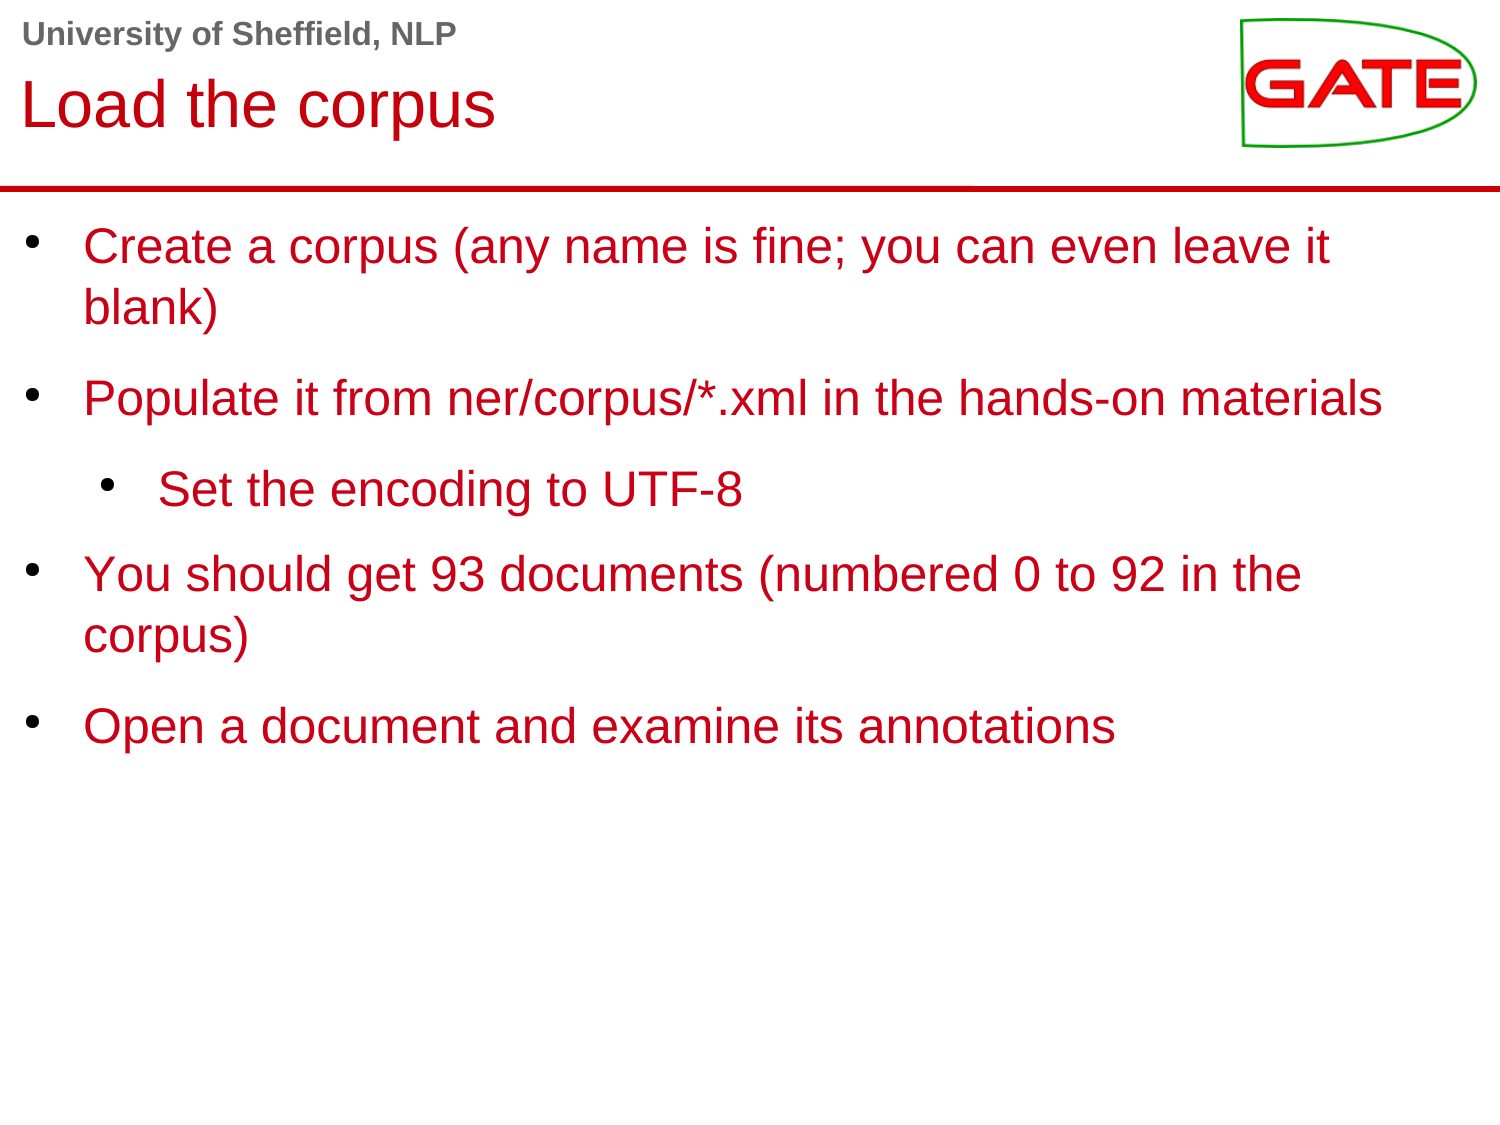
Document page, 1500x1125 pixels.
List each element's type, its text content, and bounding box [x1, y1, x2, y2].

picture [1240, 18, 1477, 148]
title Load the corpus [41, 28, 1390, 245]
list Create a corpus (any name is fine; you can even leave it blank) Populate it from ner/corpus/*.xml in the hands-on materials Set the encoding to UTF-8 You should get 93 documents (numbered 0 to 92 in the corpus) Open a document and examine its annotations [74, 290, 1424, 1034]
